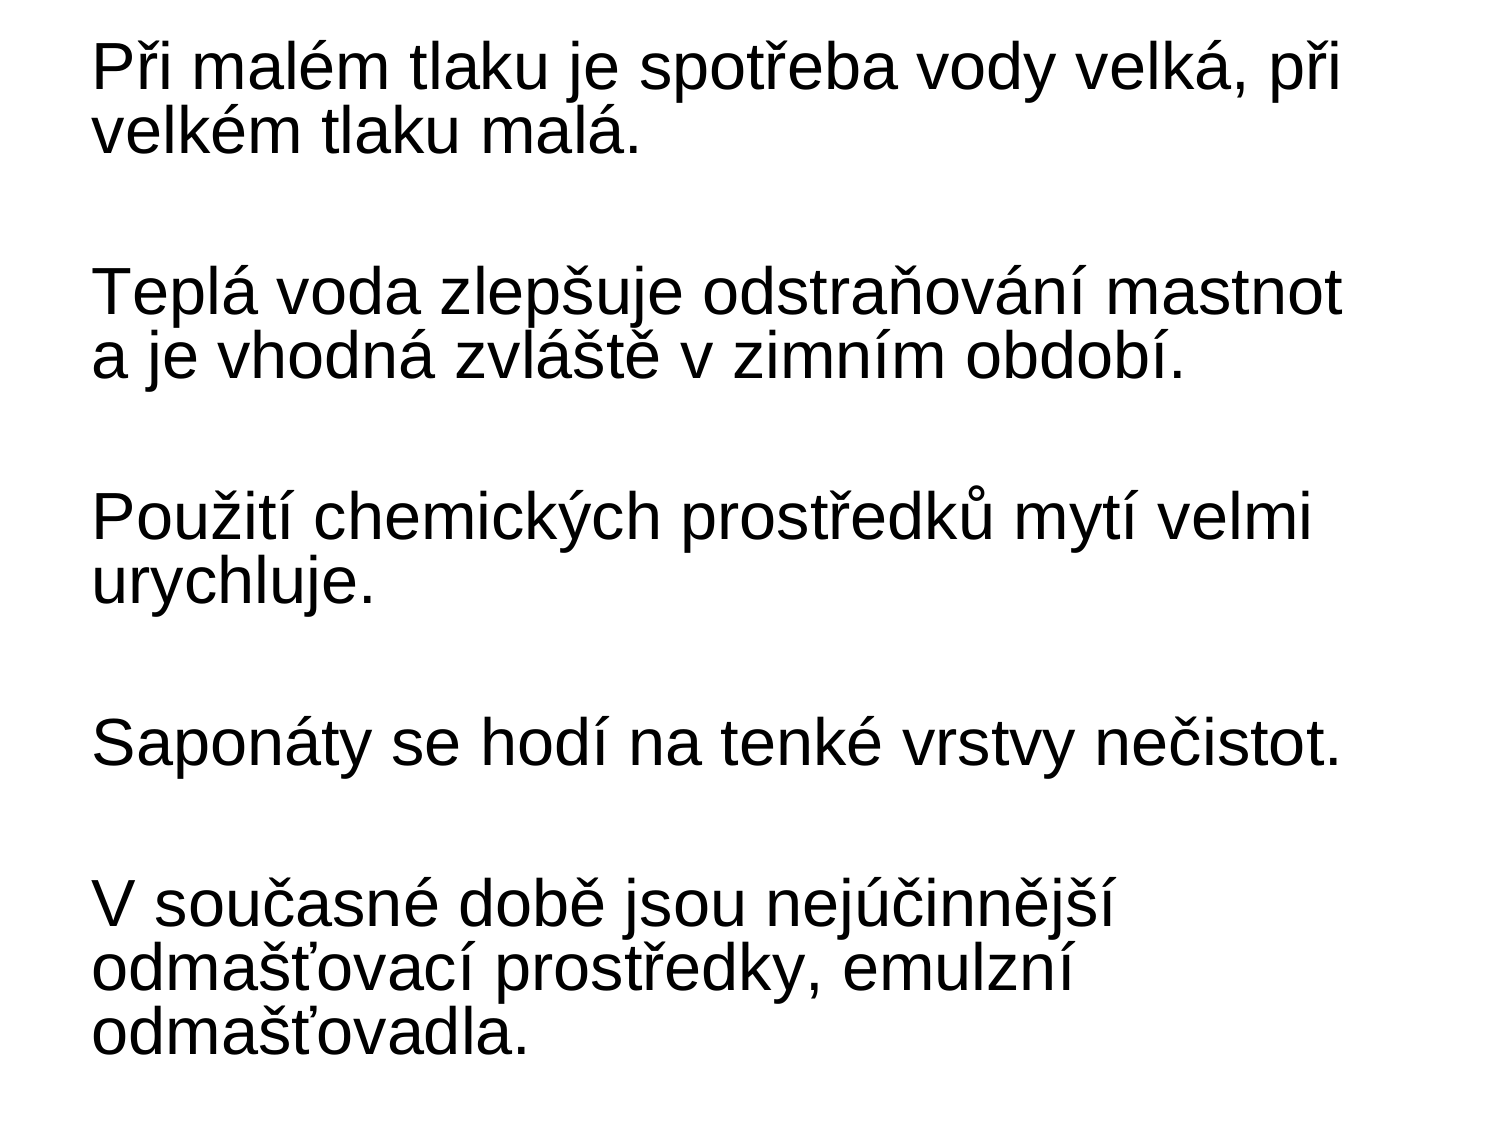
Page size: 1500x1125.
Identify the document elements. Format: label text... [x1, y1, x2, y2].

list Při malém tlaku je spotřeba vody velká, při velkém tlaku malá. Teplá voda zlepšuje odstraňování mastnot a je vhodná zvláště v zimním období. Použití chemických prostředků mytí velmi urychluje. Saponáty se hodí na tenké vrstvy nečistot. V současné době jsou nejúčinnější odmašťovací prostředky, emulzní odmašťovadla. [76, 31, 1424, 1125]
